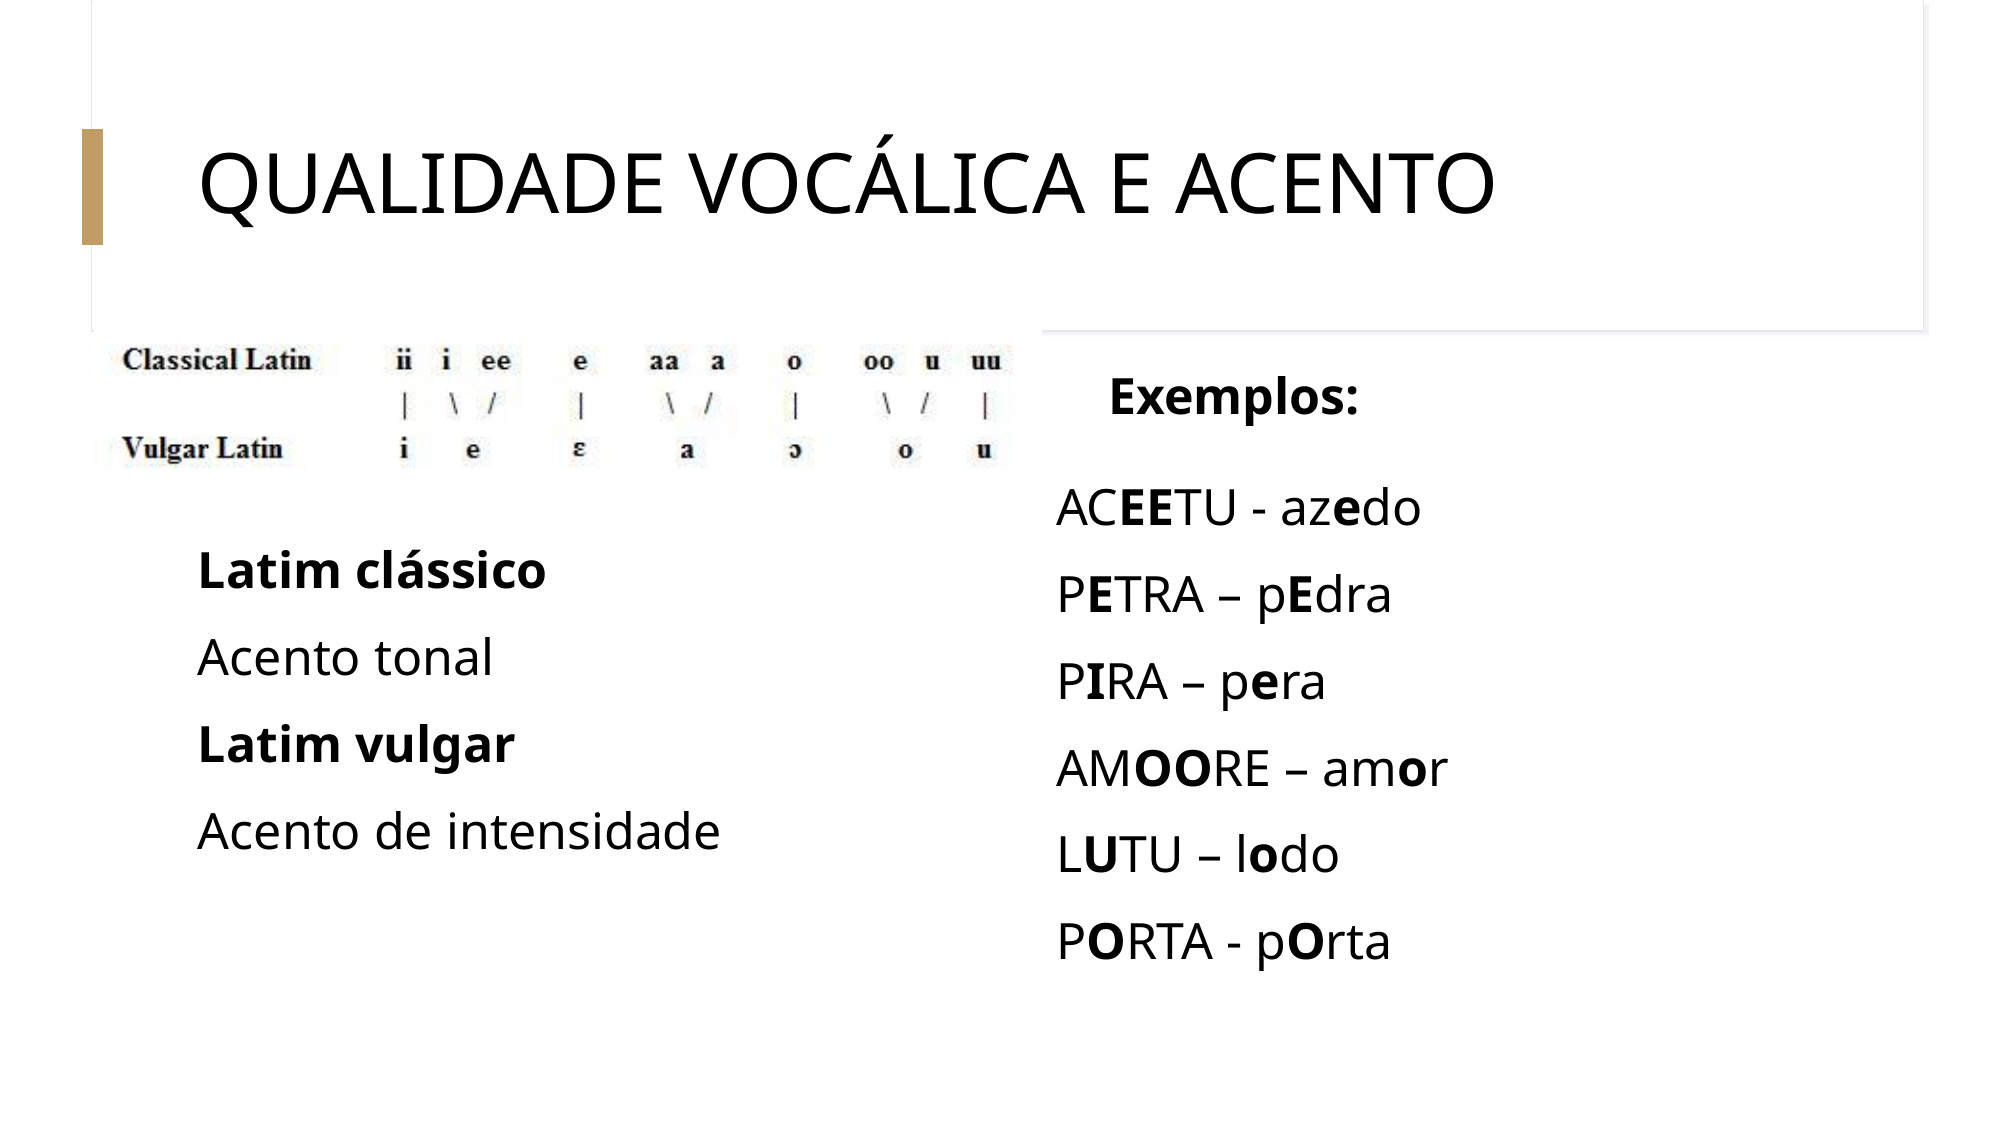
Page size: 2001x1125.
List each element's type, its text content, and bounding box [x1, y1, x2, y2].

list Exemplos: [1093, 339, 1818, 432]
list ACEETU - azedo PETRA – pEdra PIRA – pera AMOORE – amor LUTU – lodo PORTA - pOrta [1041, 462, 1852, 1013]
picture [94, 314, 1042, 495]
list Latim clássico Acento tonal Latim vulgar Acento de intensidade [183, 525, 994, 1013]
title QUALIDADE VOCÁLICA E ACENTO [183, 90, 1852, 284]
